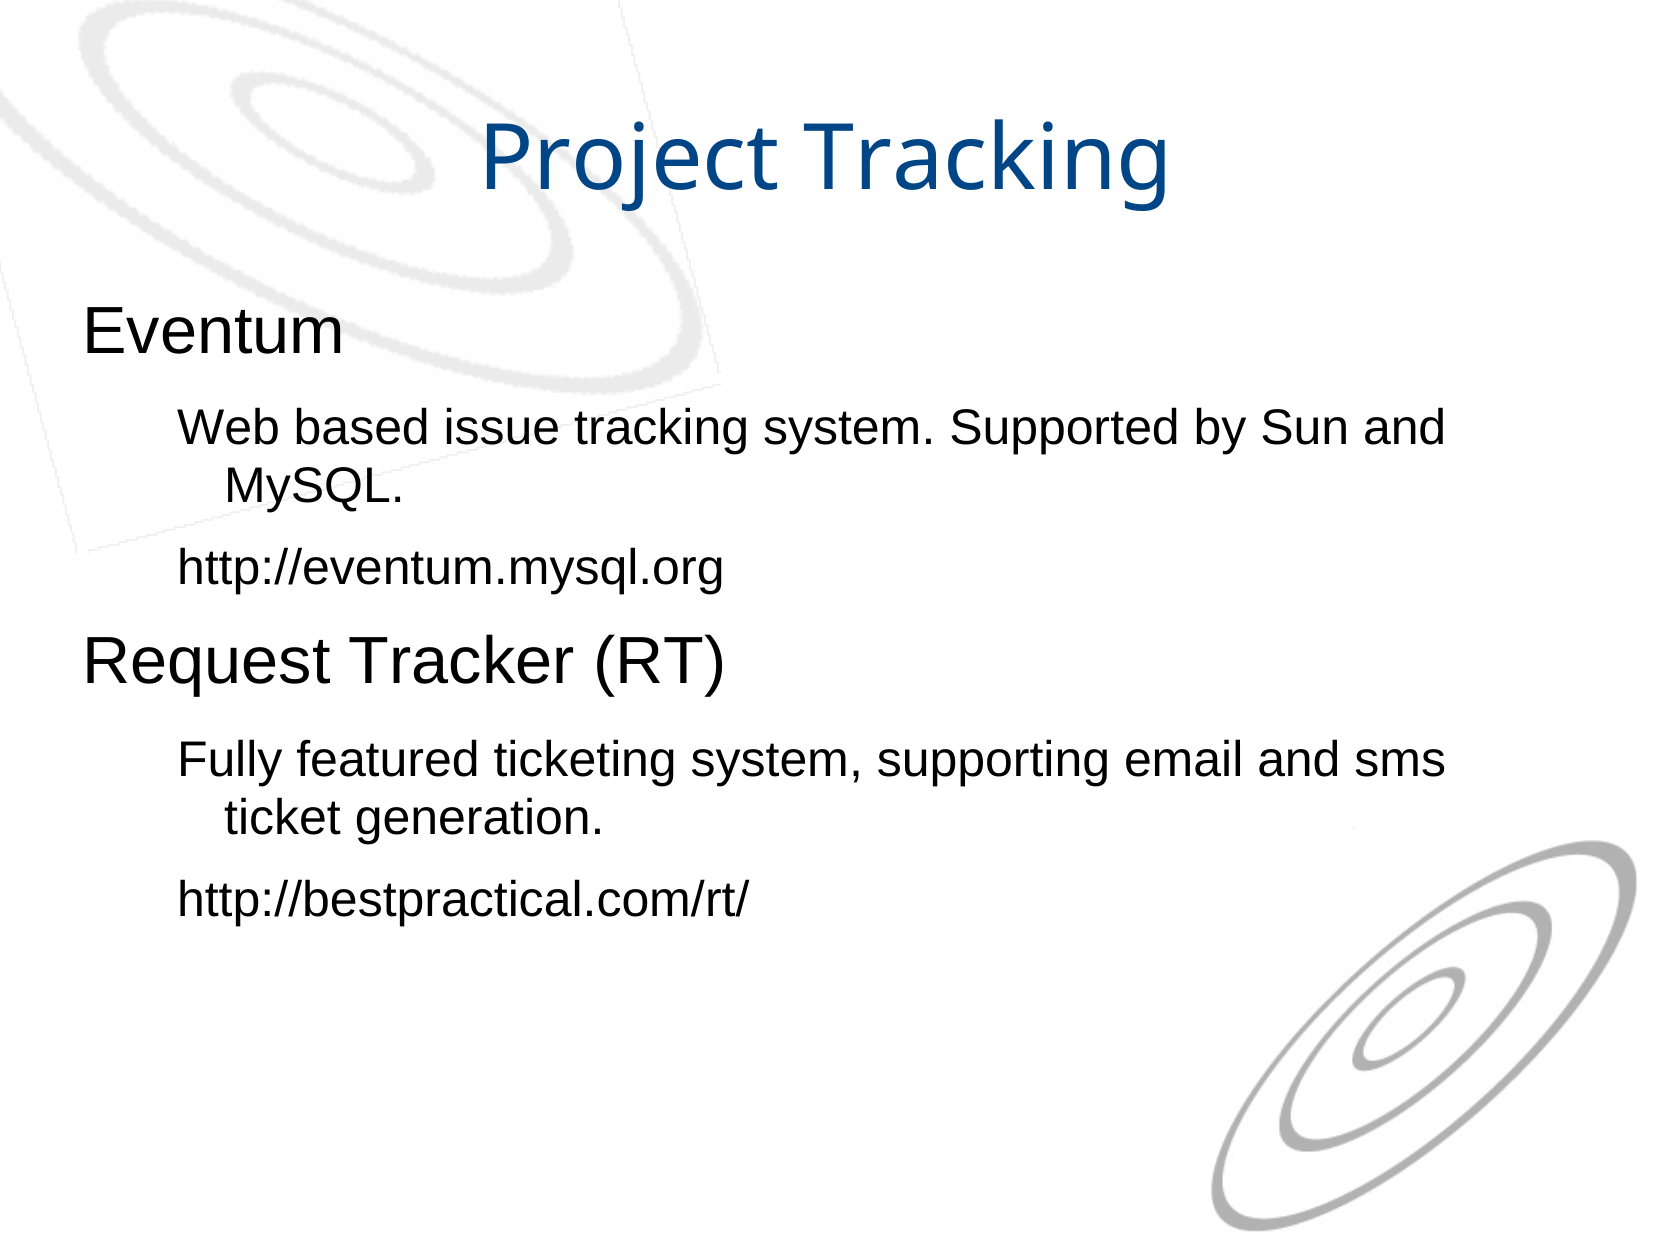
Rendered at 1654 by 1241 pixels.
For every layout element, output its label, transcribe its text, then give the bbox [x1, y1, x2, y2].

title Project Tracking [82, 56, 1571, 249]
picture [1210, 826, 1638, 1241]
list Eventum Web based issue tracking system. Supported by Sun and MySQL. http://eventum.mysql.org Request Tracker (RT)‏ Fully featured ticketing system, supporting email and sms ticket generation. http://bestpractical.com/rt/ [82, 290, 1571, 1094]
